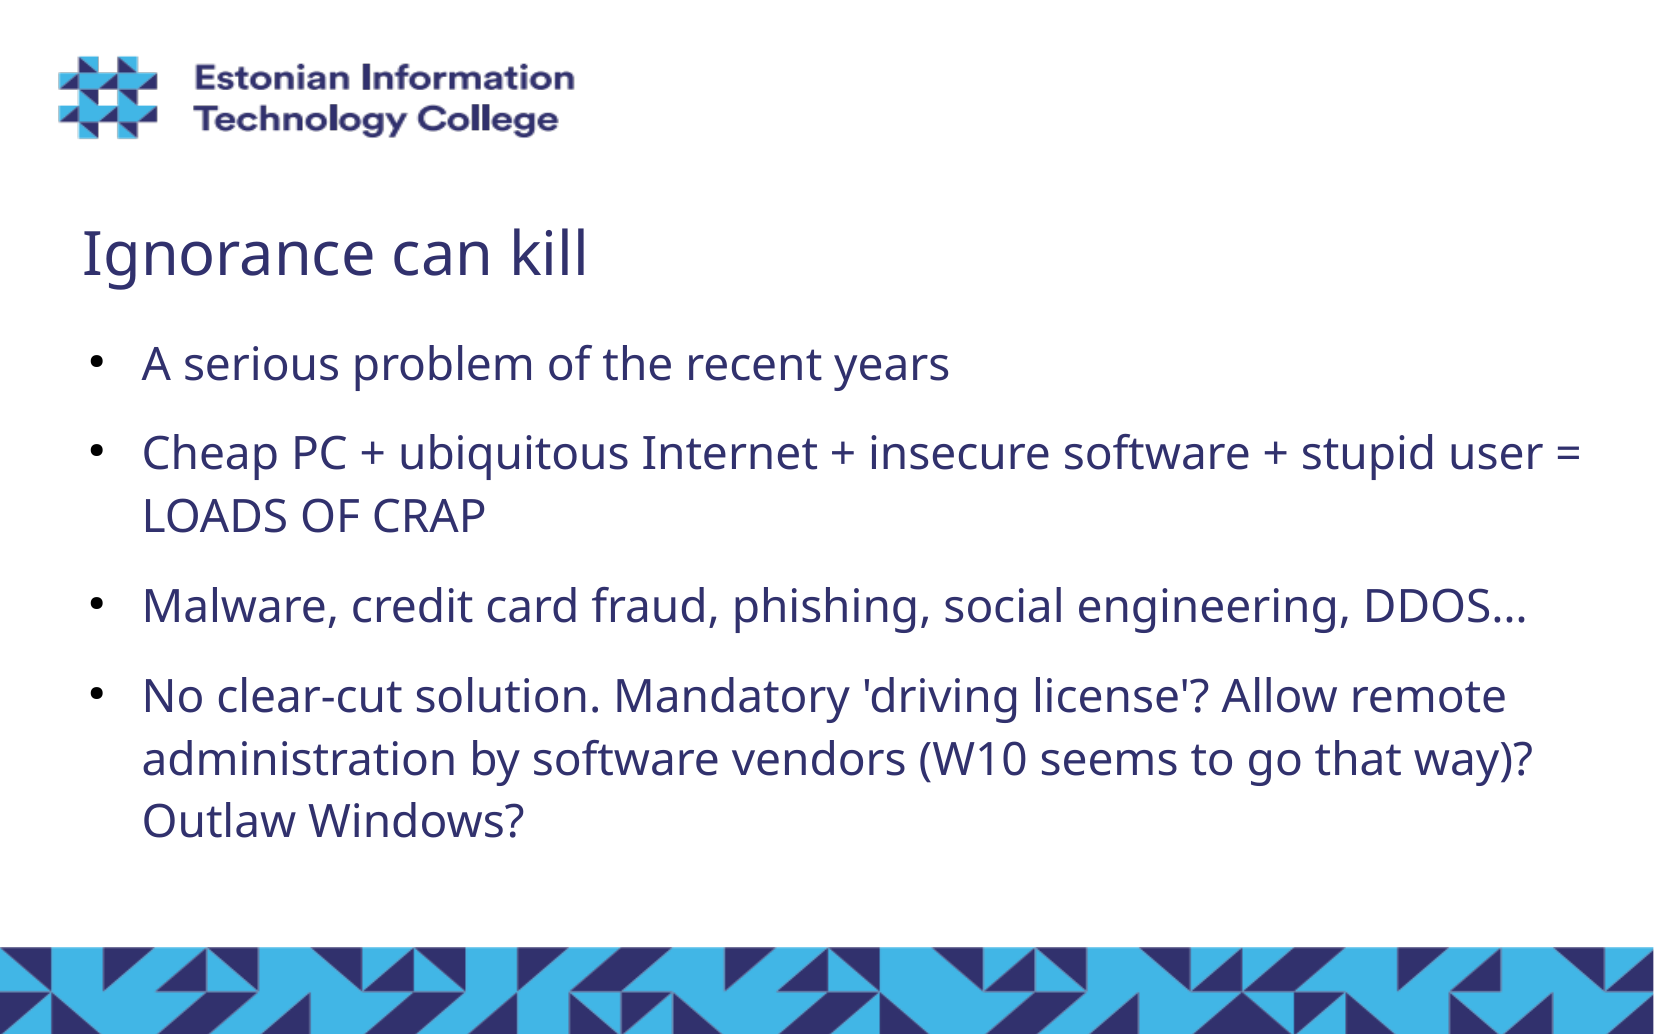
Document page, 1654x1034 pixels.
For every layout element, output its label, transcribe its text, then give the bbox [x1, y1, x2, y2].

title Ignorance can kill [82, 165, 1644, 338]
list A serious problem of the recent years Cheap PC + ubiquitous Internet + insecure software + stupid user = LOADS OF CRAP Malware, credit card fraud, phishing, social engineering, DDOS… No clear-cut solution. Mandatory 'driving license'? Allow remote administration by software vendors (W10 seems to go that way)? Outlaw Windows? [70, 330, 1619, 922]
